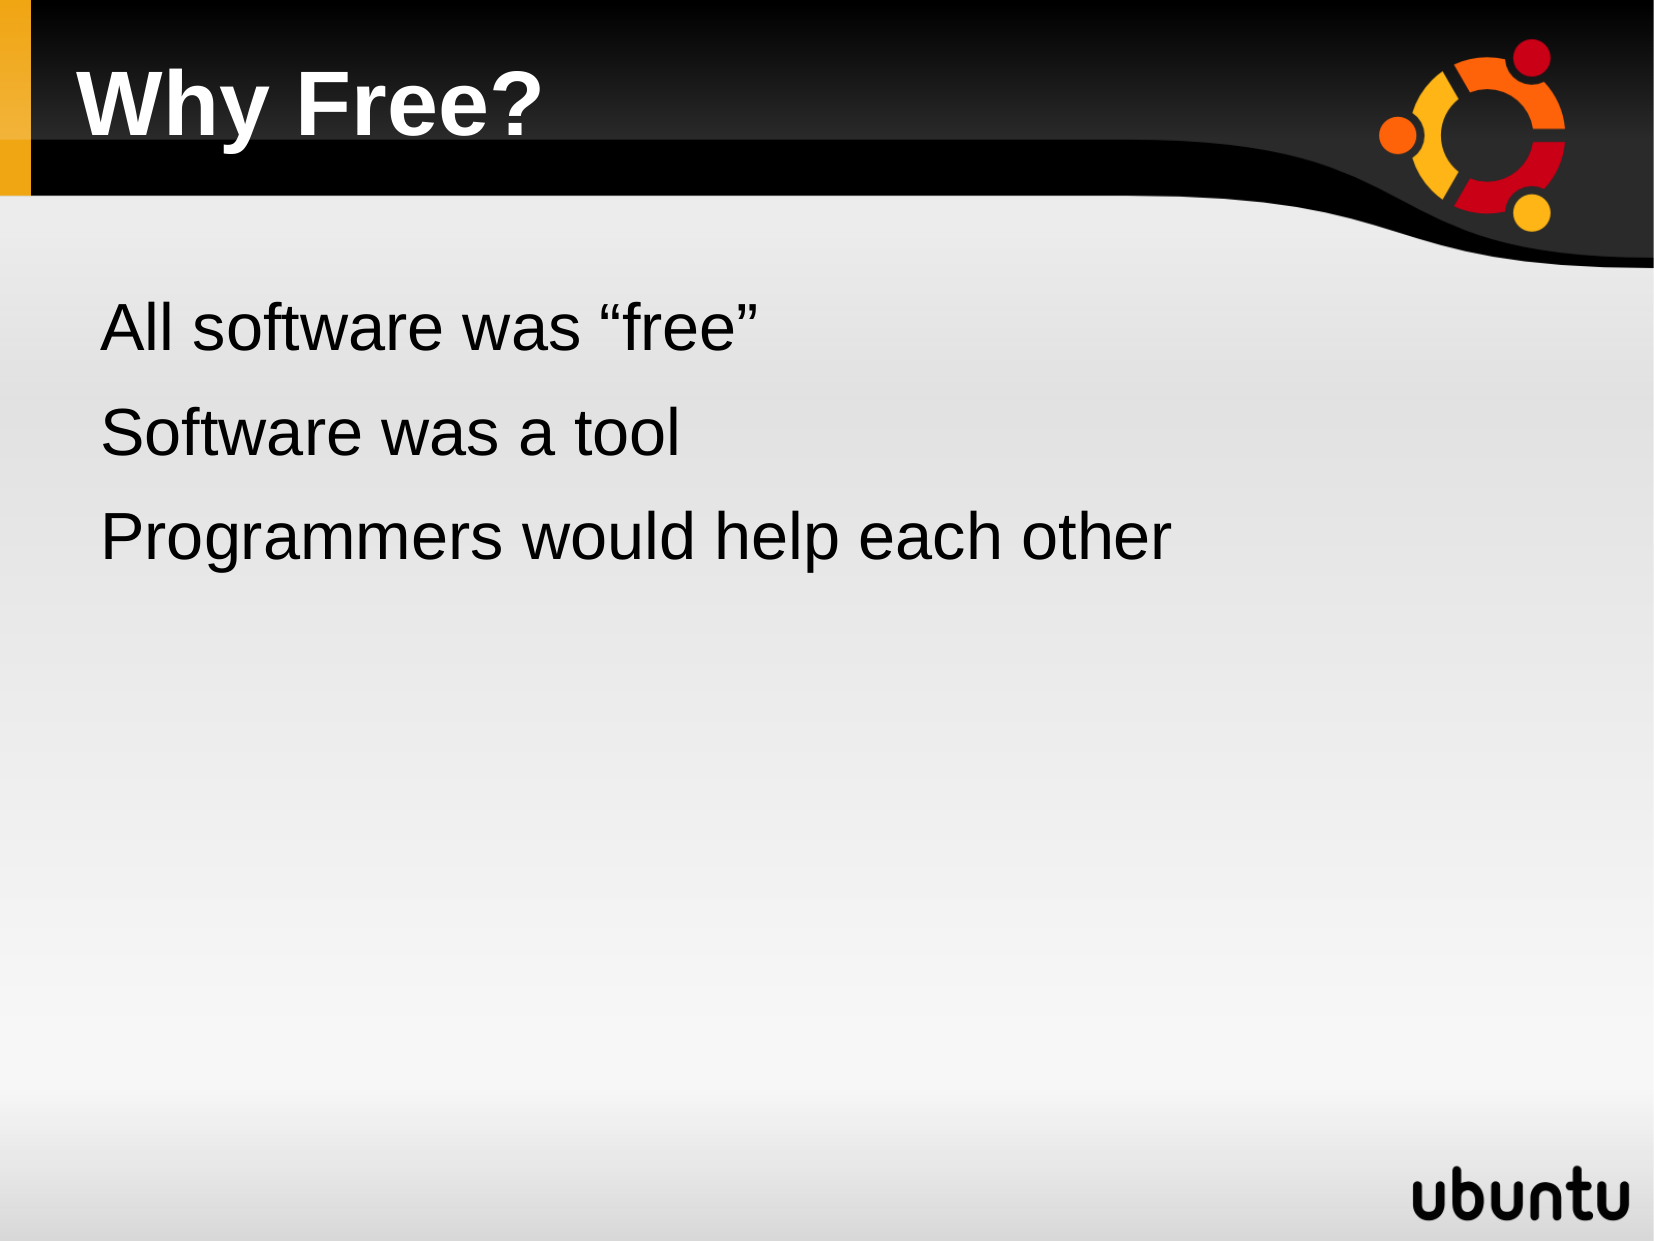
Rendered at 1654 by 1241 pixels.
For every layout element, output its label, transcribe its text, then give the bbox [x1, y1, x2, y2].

picture [0, 0, 1654, 1241]
title Why Free? [76, 0, 1565, 208]
list All software was “free” Software was a tool Programmers would help each other [82, 290, 1571, 1109]
